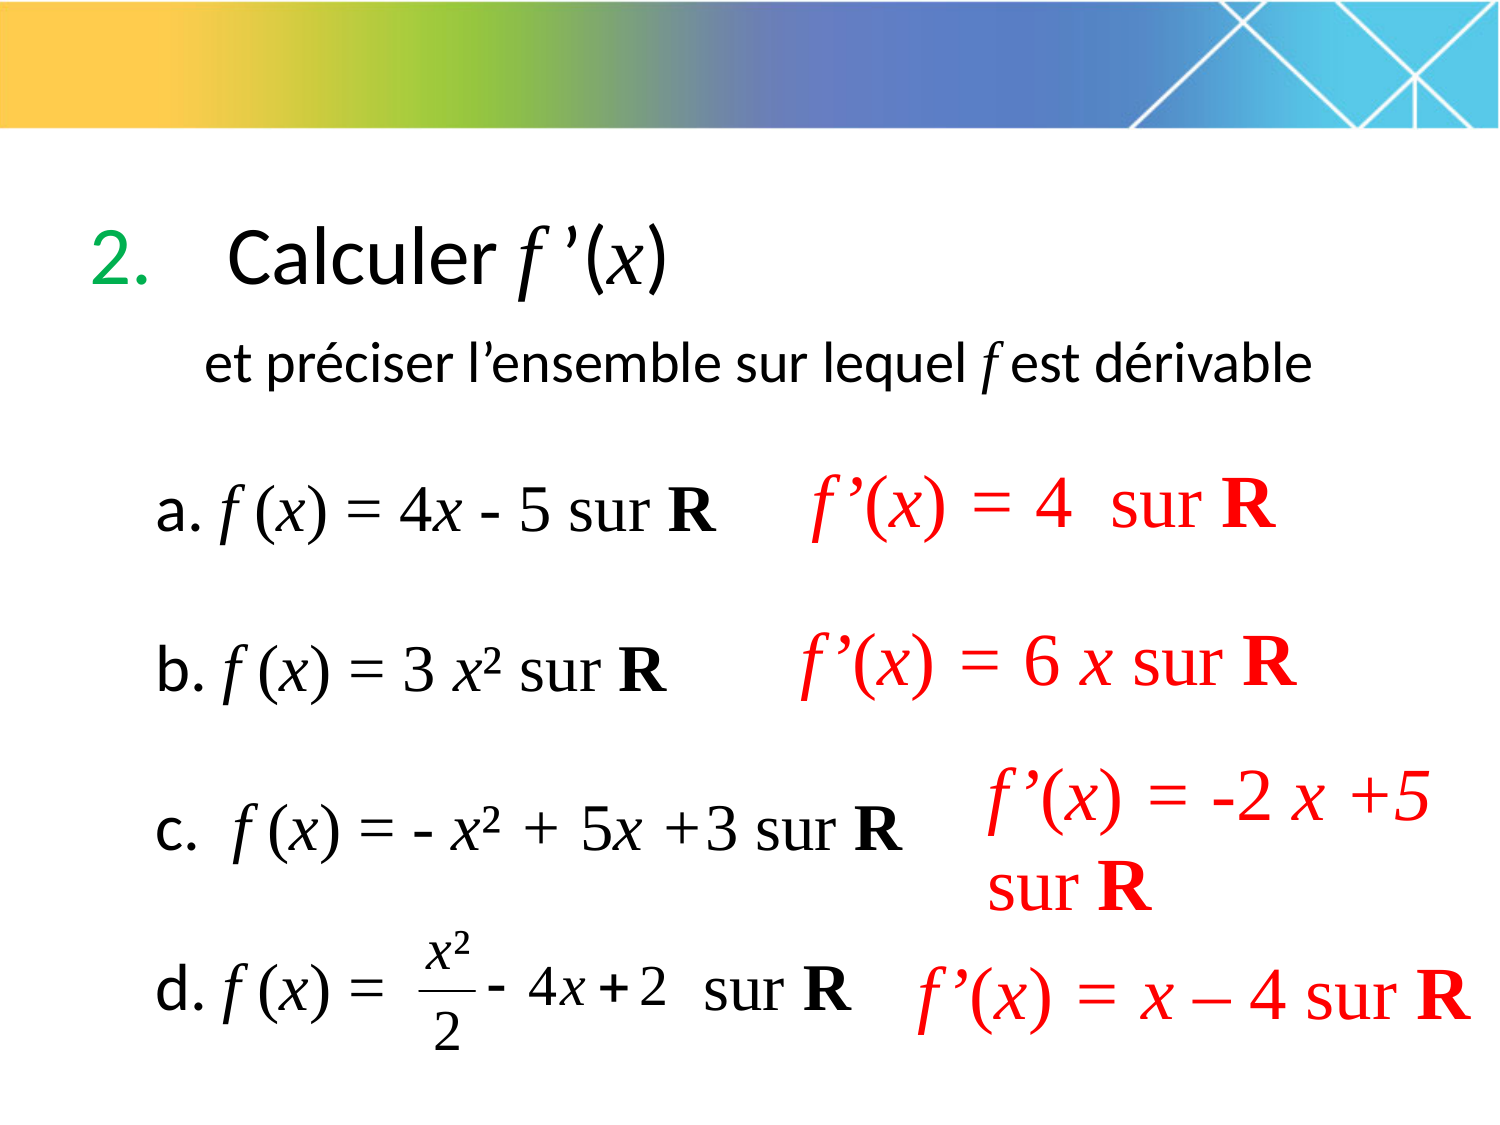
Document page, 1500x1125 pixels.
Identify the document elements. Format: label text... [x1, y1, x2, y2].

chart [409, 913, 680, 1064]
text_box f’(x) = 4 sur R [796, 445, 1407, 551]
text_box f’(x) = 6 x sur R [785, 602, 1395, 708]
text_box a. f (x) = 4x - 5 sur R b. f (x) = 3 x² sur R c. f (x) = - x² + 5x +3 sur R d. f (x) = sur R [140, 456, 985, 1125]
text_box et préciser l’ensemble sur lequel f est dérivable [189, 316, 1329, 402]
text_box f’(x) = -2 x +5 sur R [972, 738, 1500, 933]
picture [0, 0, 1500, 130]
text_box Calculer f ’(x) [74, 163, 1500, 338]
text_box f’(x) = x – 4 sur R [902, 936, 1500, 1042]
